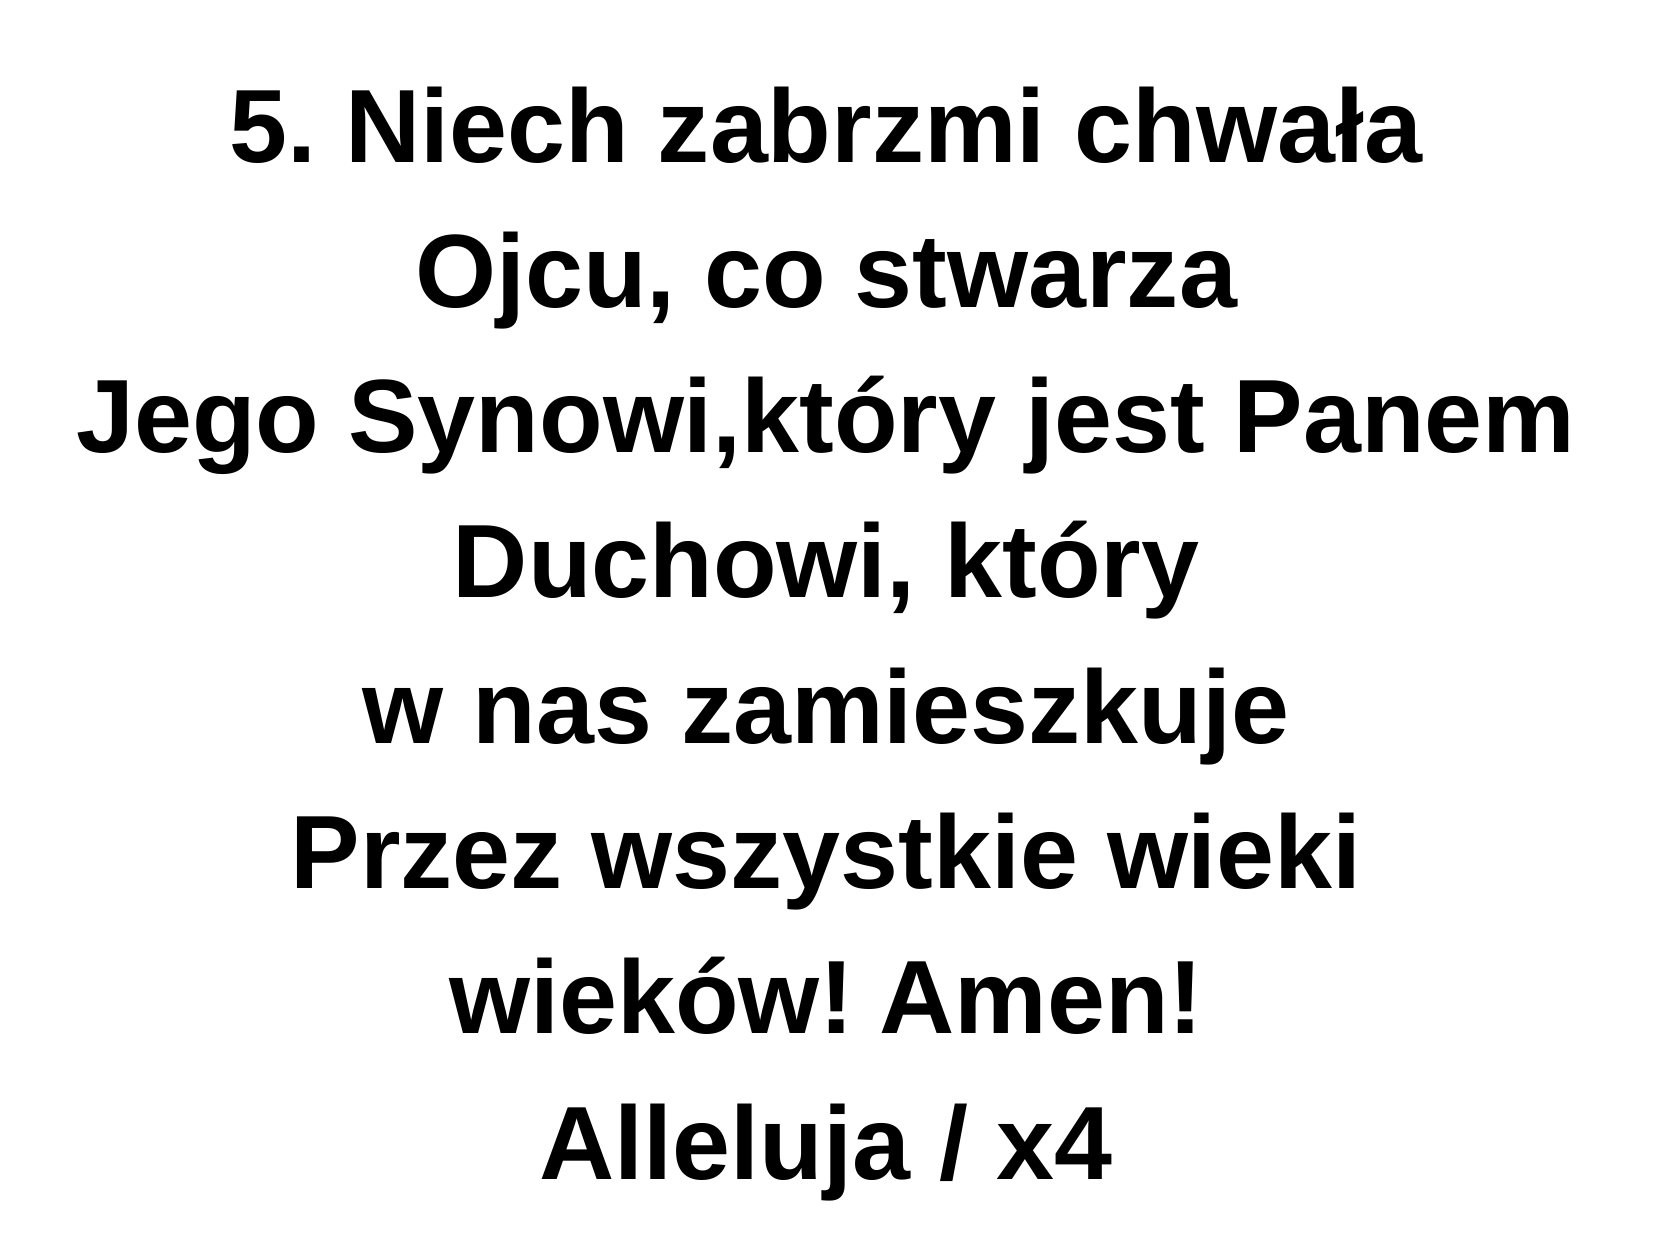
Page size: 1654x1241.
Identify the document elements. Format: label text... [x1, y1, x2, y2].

subtitle 5. Niech zabrzmi chwała Ojcu, co stwarza Jego Synowi,który jest Panem Duchowi, który w nas zamieszkuje Przez wszystkie wieki wieków! Amen! Alleluja / x4 [0, 0, 1654, 1241]
